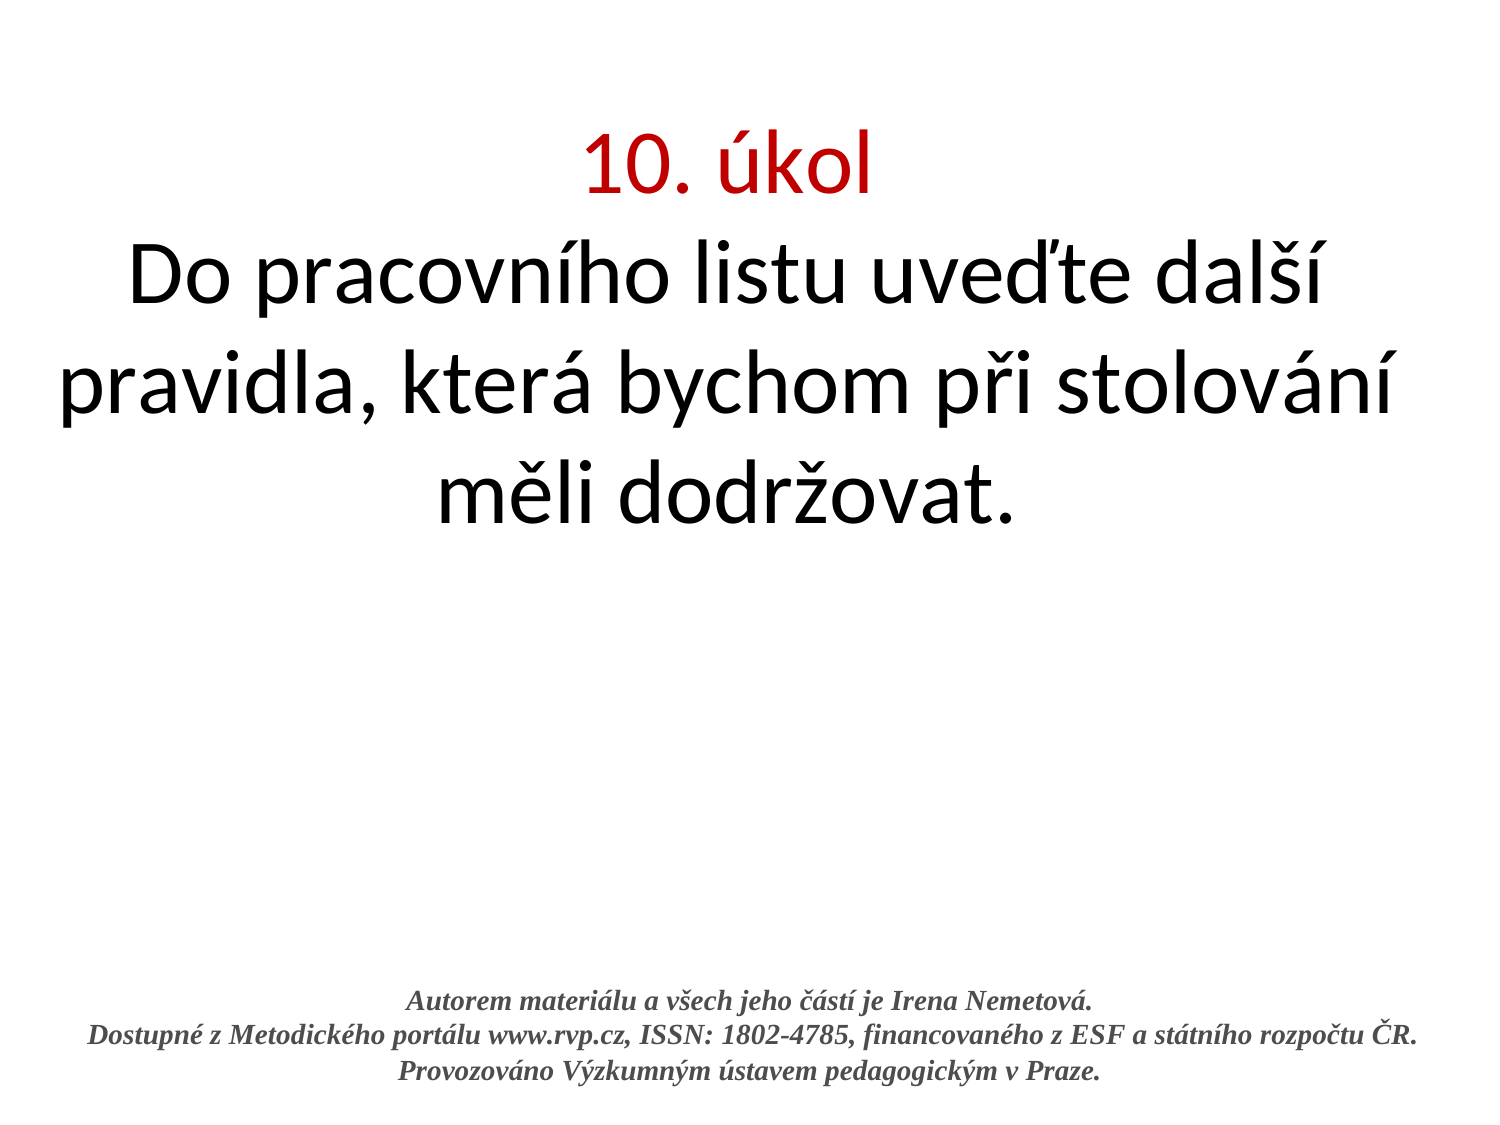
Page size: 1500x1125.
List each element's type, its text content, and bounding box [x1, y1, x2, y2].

title 10. úkol Do pracovního listu uveďte další pravidla, která bychom při stolování měli dodržovat. [29, 45, 1426, 598]
text_box Autorem materiálu a všech jeho částí je Irena Nemetová. Dostupné z Metodického portálu www.rvp.cz, ISSN: 1802-4785, financovaného z ESF a státního rozpočtu ČR. Provozováno Výzkumným ústavem pedagogickým v Praze. [0, 964, 1500, 1103]
